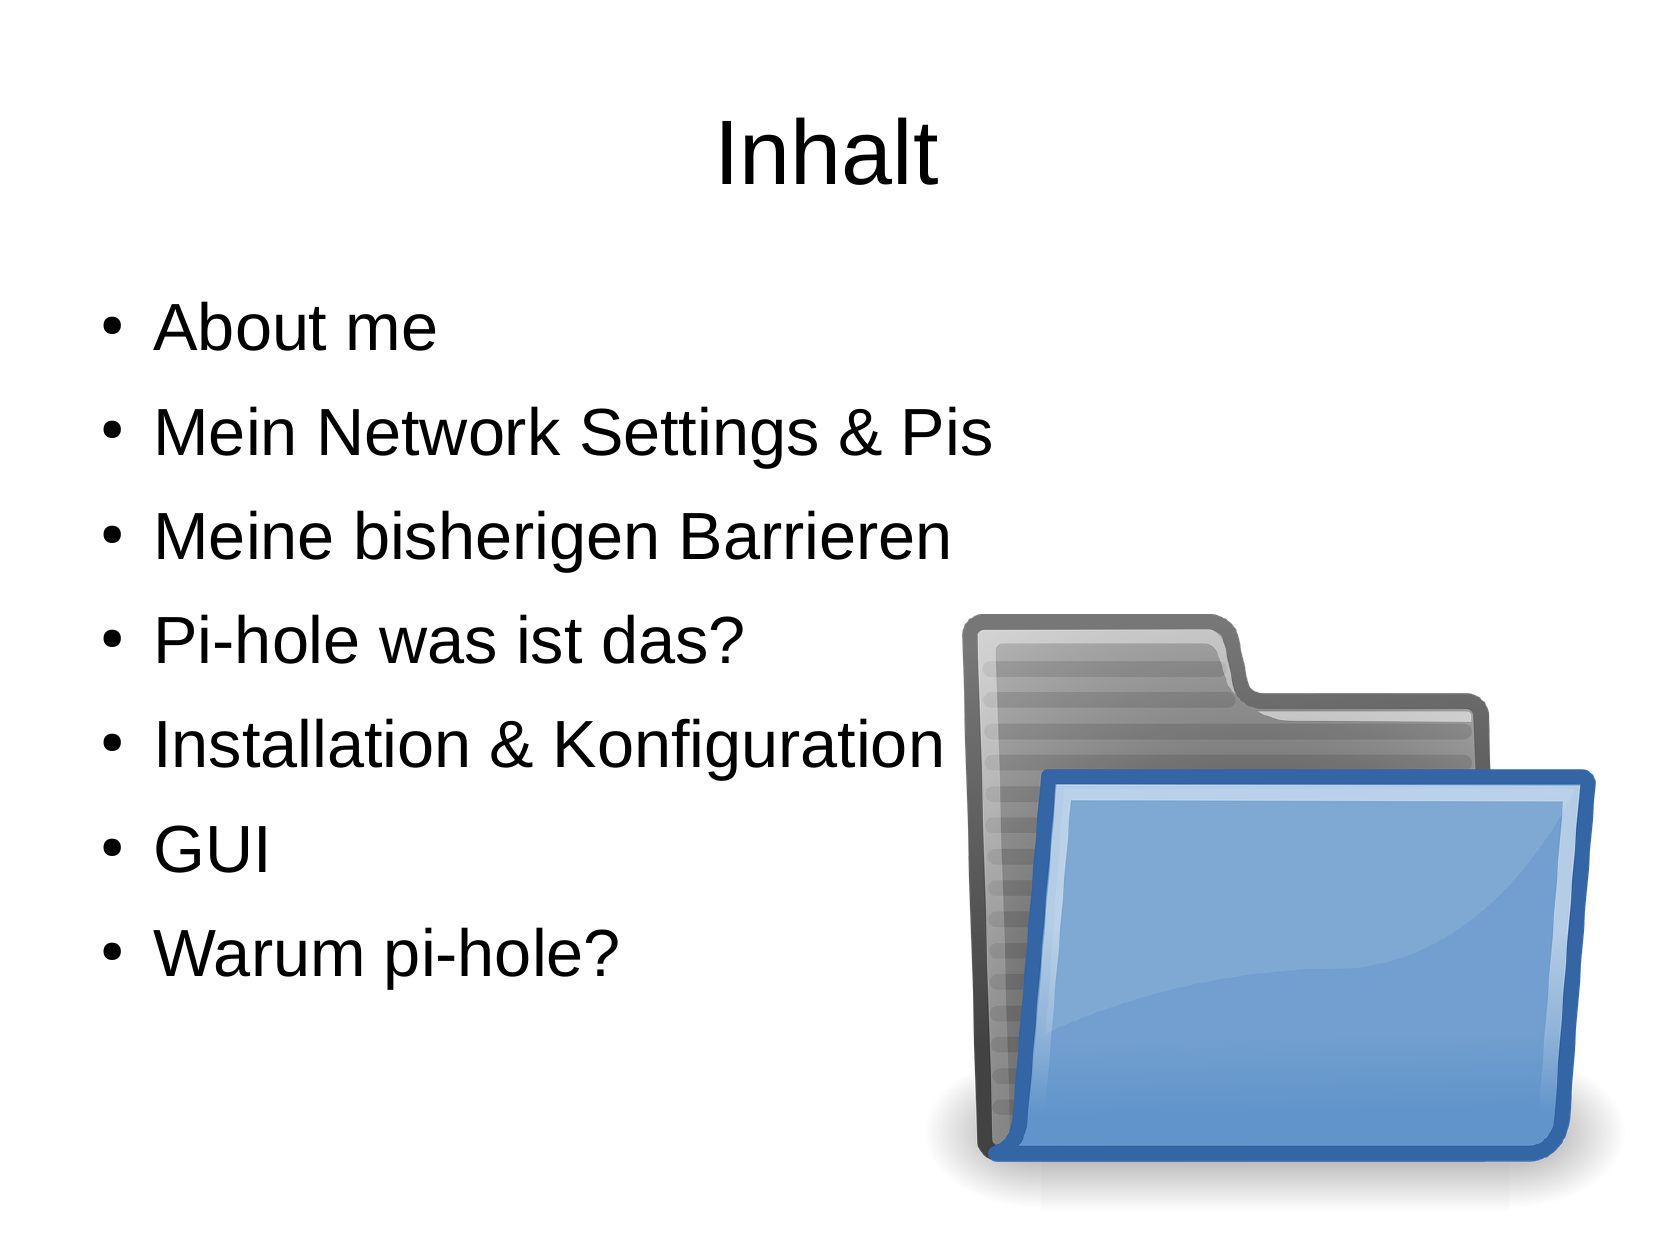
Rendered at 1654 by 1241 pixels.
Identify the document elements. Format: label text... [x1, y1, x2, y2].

list About me Mein Network Settings & Pis Meine bisherigen Barrieren Pi-hole was ist das? Installation & Konfiguration GUI Warum pi-hole? [82, 290, 1571, 1010]
picture [919, 614, 1630, 1212]
title Inhalt [82, 49, 1571, 257]
